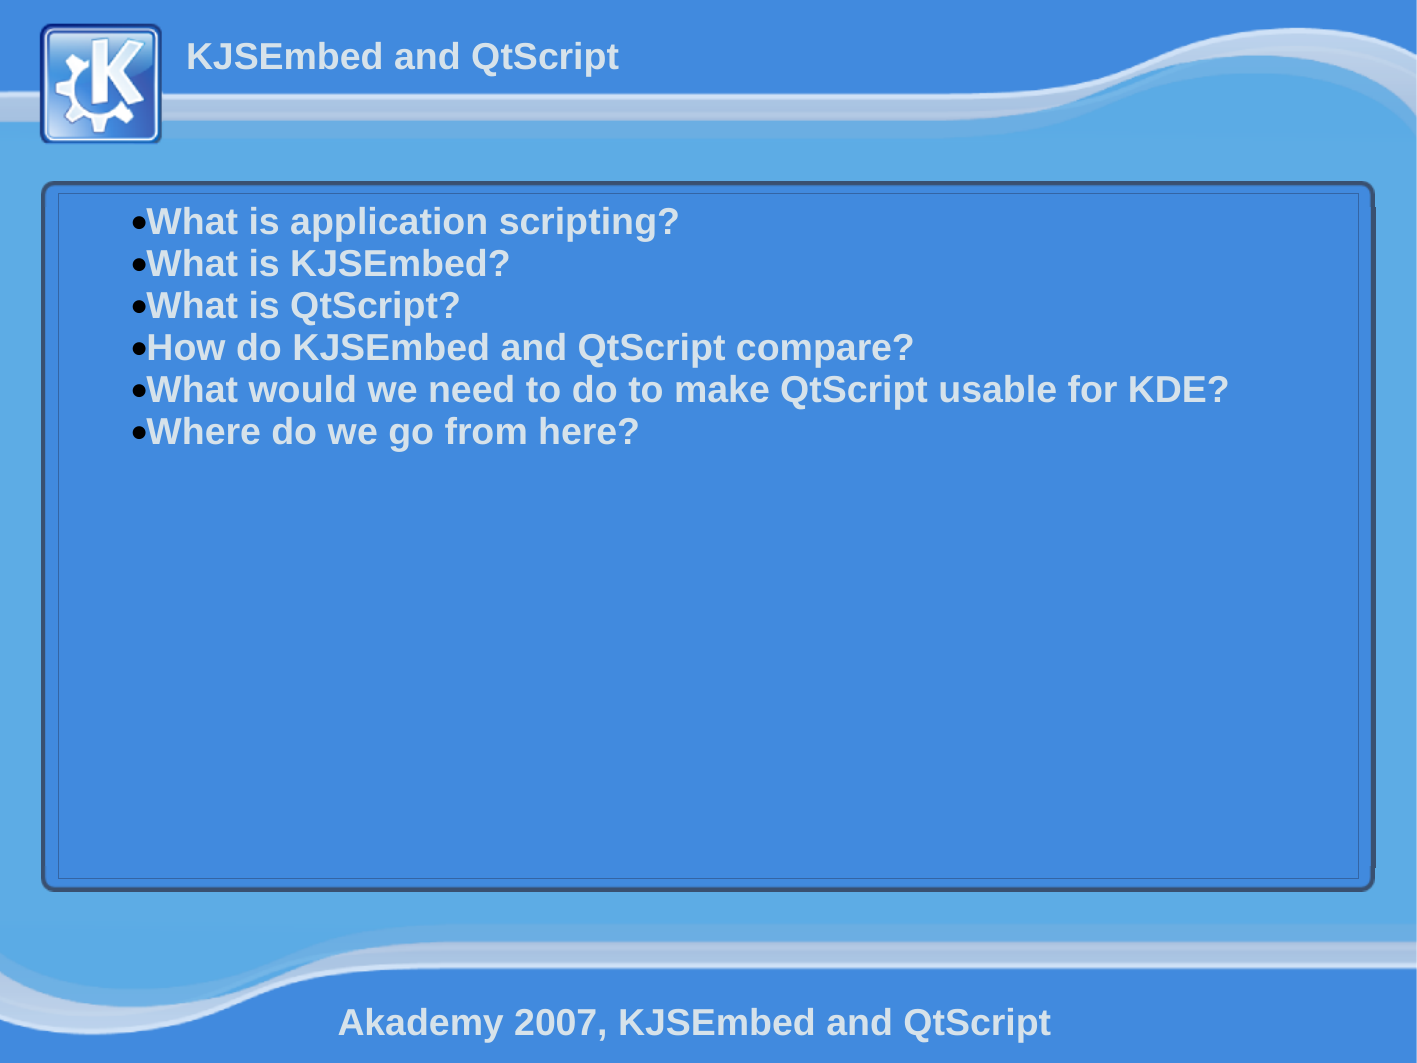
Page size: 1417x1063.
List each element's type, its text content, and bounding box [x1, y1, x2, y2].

text_box What is application scripting? What is KJSEmbed? What is QtScript? How do KJSEmbed and QtScript compare? What would we need to do to make QtScript usable for KDE? Where do we go from here? [58, 193, 1359, 879]
picture [0, 0, 1417, 1063]
text_box KJSEmbed and QtScript [171, 27, 1048, 105]
